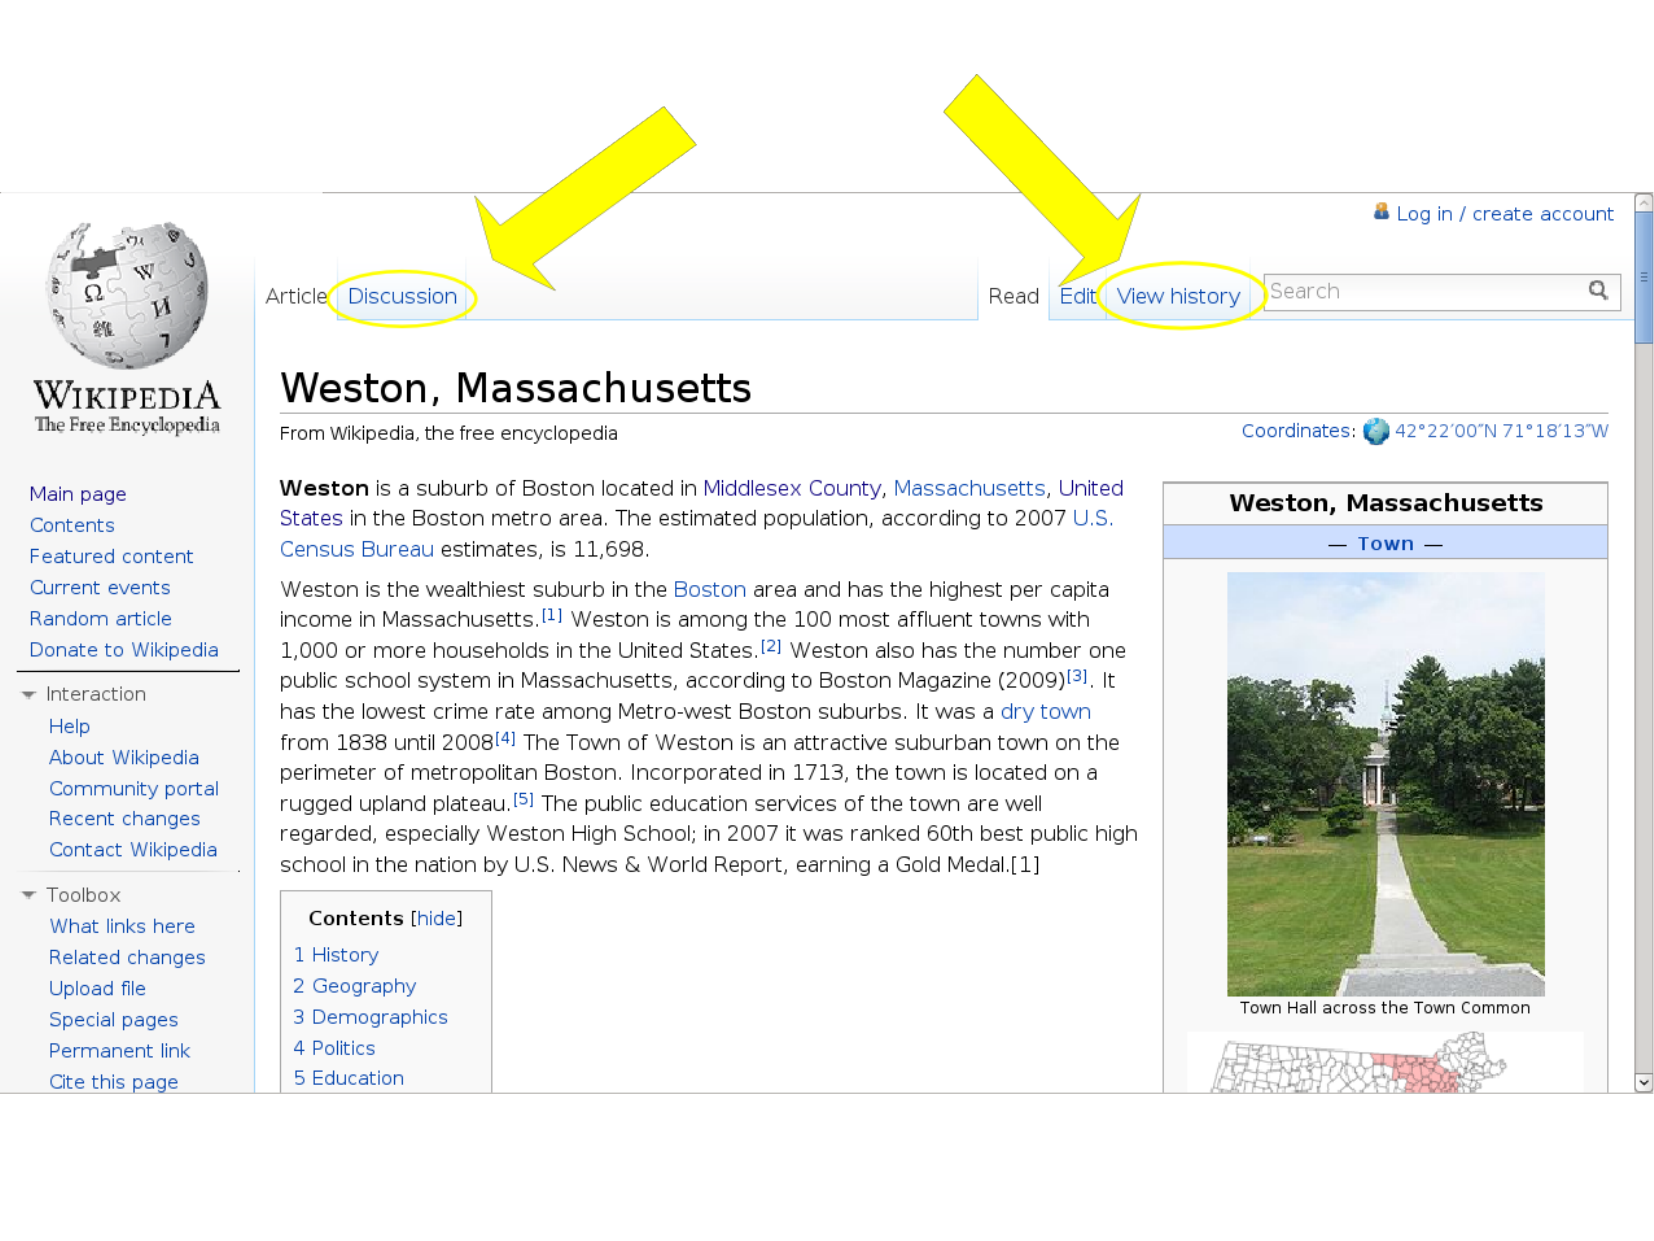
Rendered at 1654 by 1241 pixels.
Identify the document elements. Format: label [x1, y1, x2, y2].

picture [0, 74, 1654, 1094]
